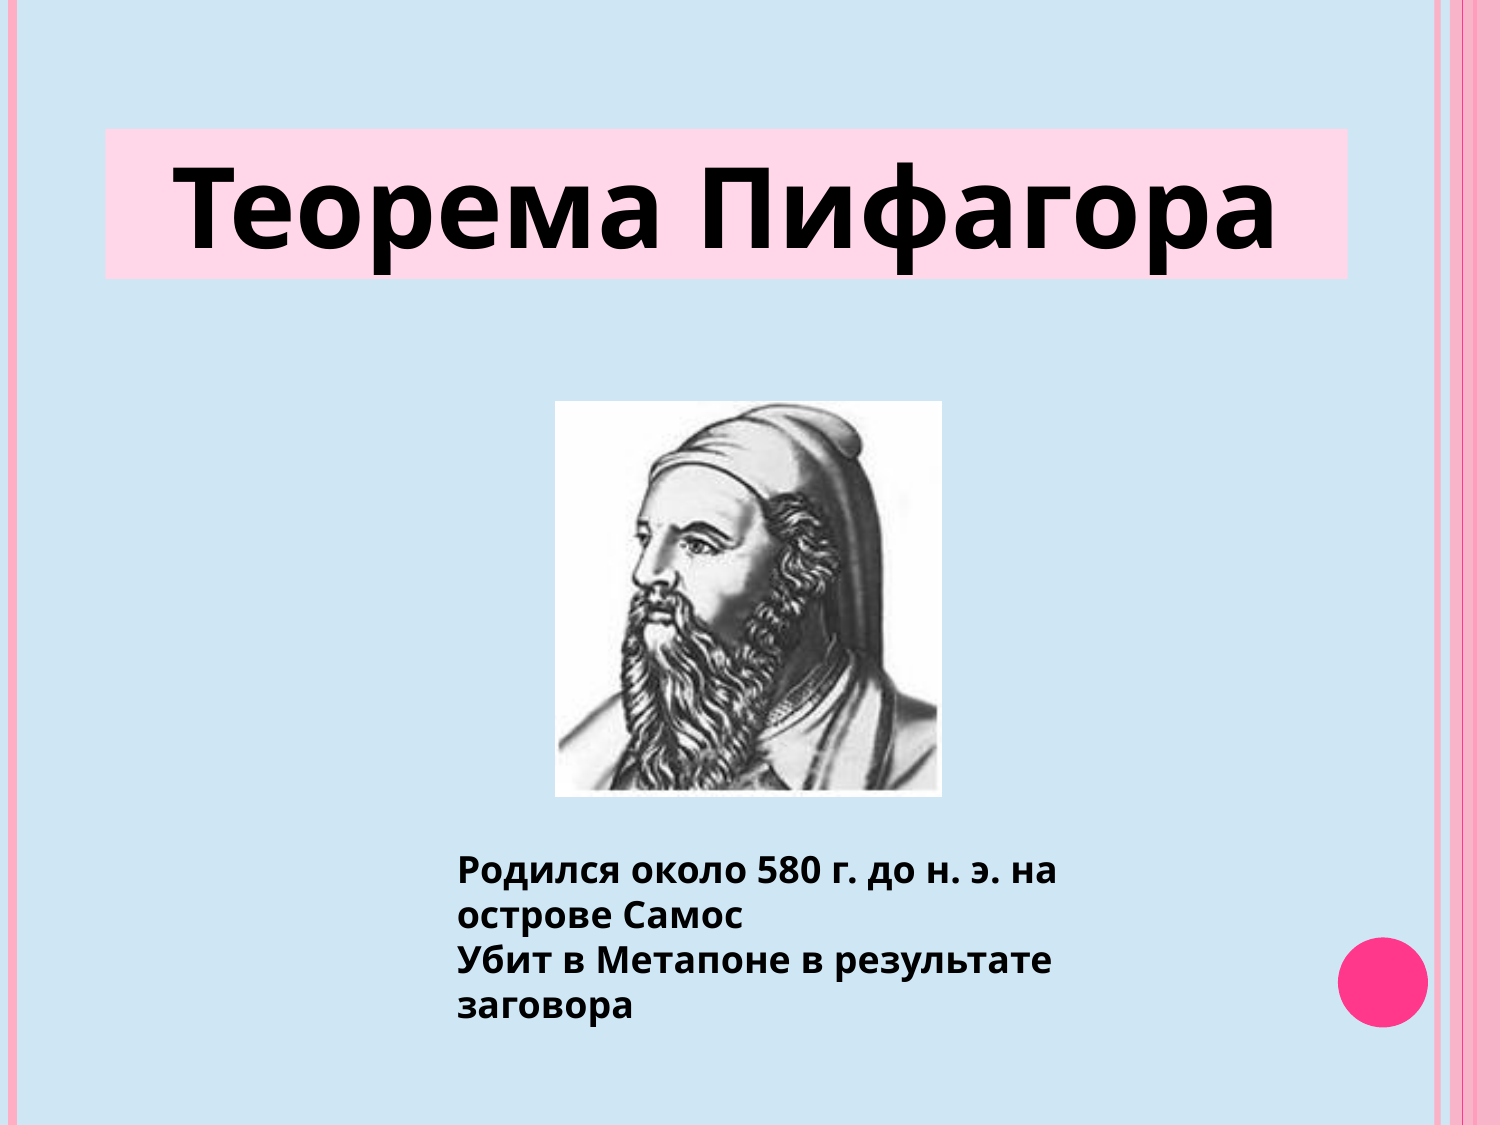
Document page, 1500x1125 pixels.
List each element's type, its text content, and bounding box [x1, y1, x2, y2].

picture [555, 401, 942, 797]
text_box Теорема Пифагора [105, 128, 1348, 279]
text_box Родился около 580 г. до н. э. на острове Самос Убит в Метапоне в результате заговора [442, 838, 1087, 1034]
